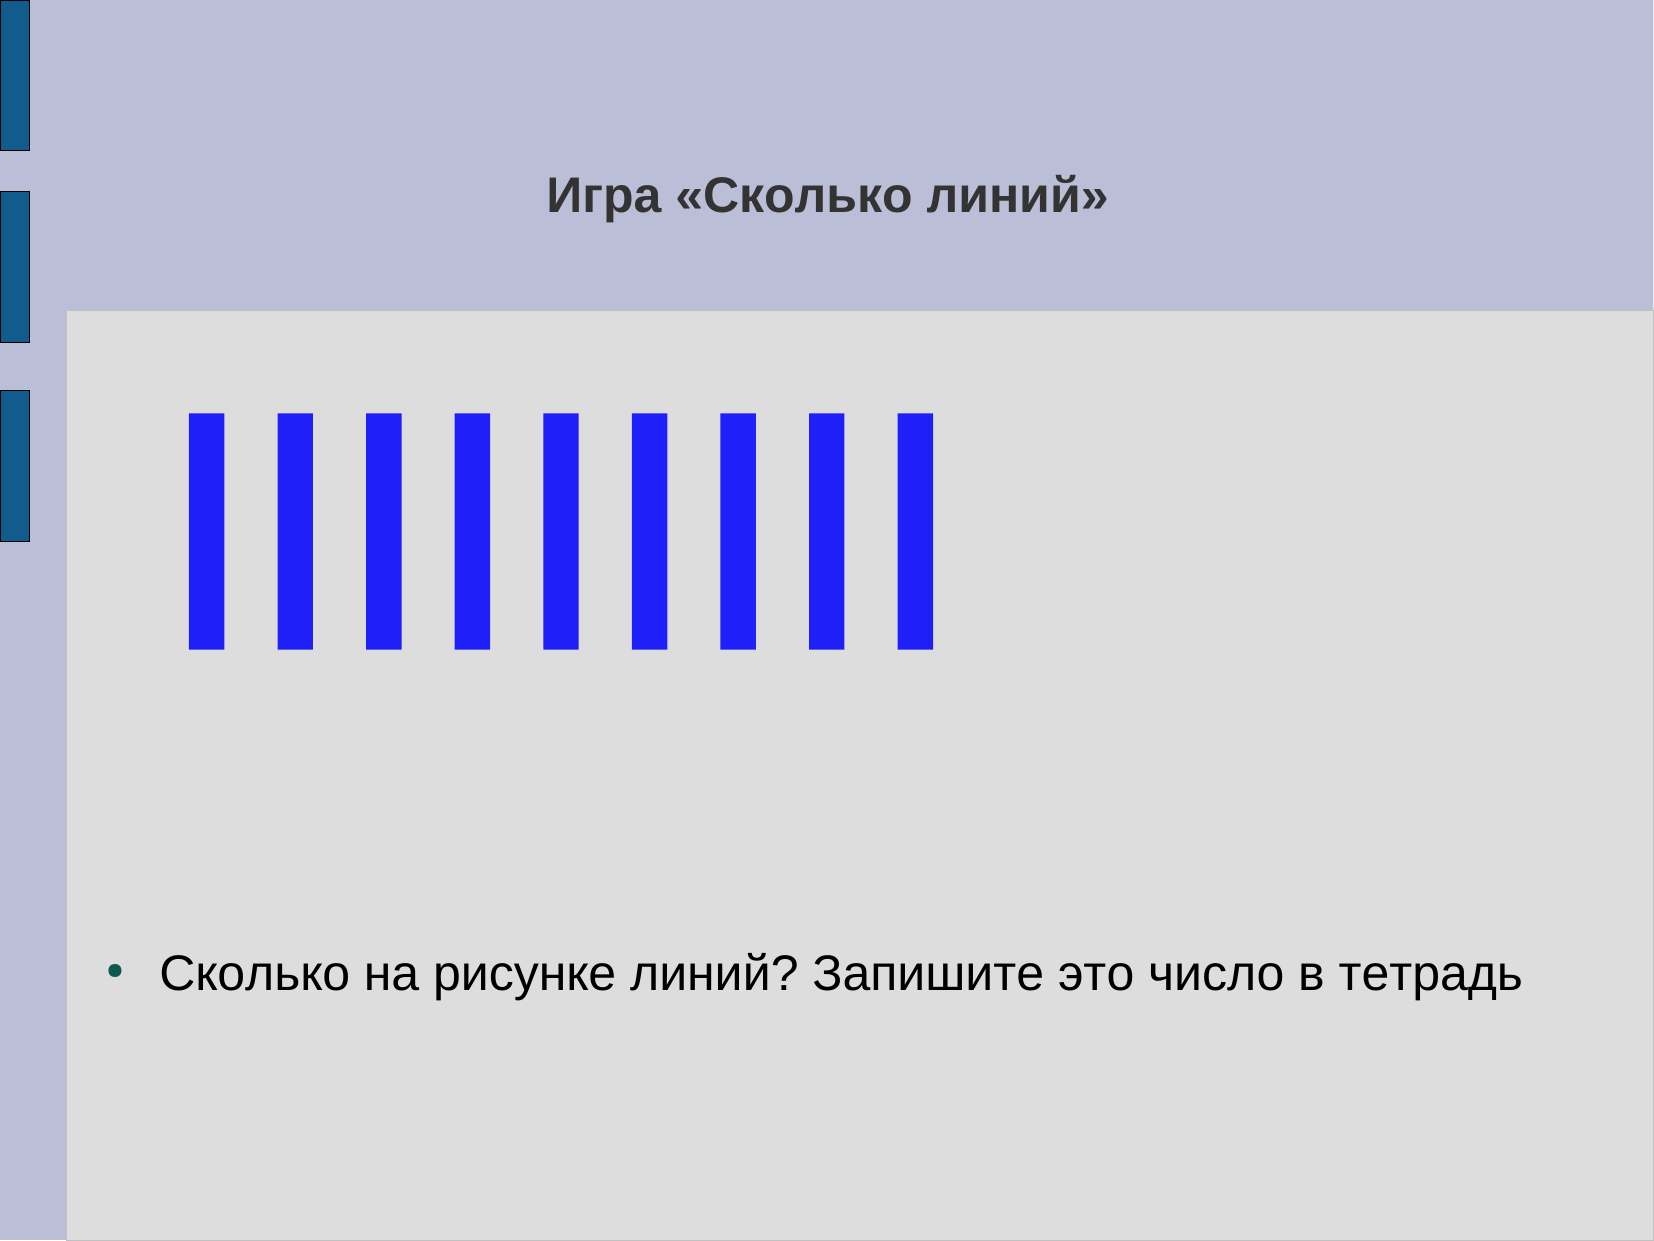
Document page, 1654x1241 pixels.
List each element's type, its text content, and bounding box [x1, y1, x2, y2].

title Игра «Сколько линий» [121, 91, 1534, 299]
text_box Сколько на рисунке линий? Запишите это число в тетрадь [88, 944, 1540, 1123]
